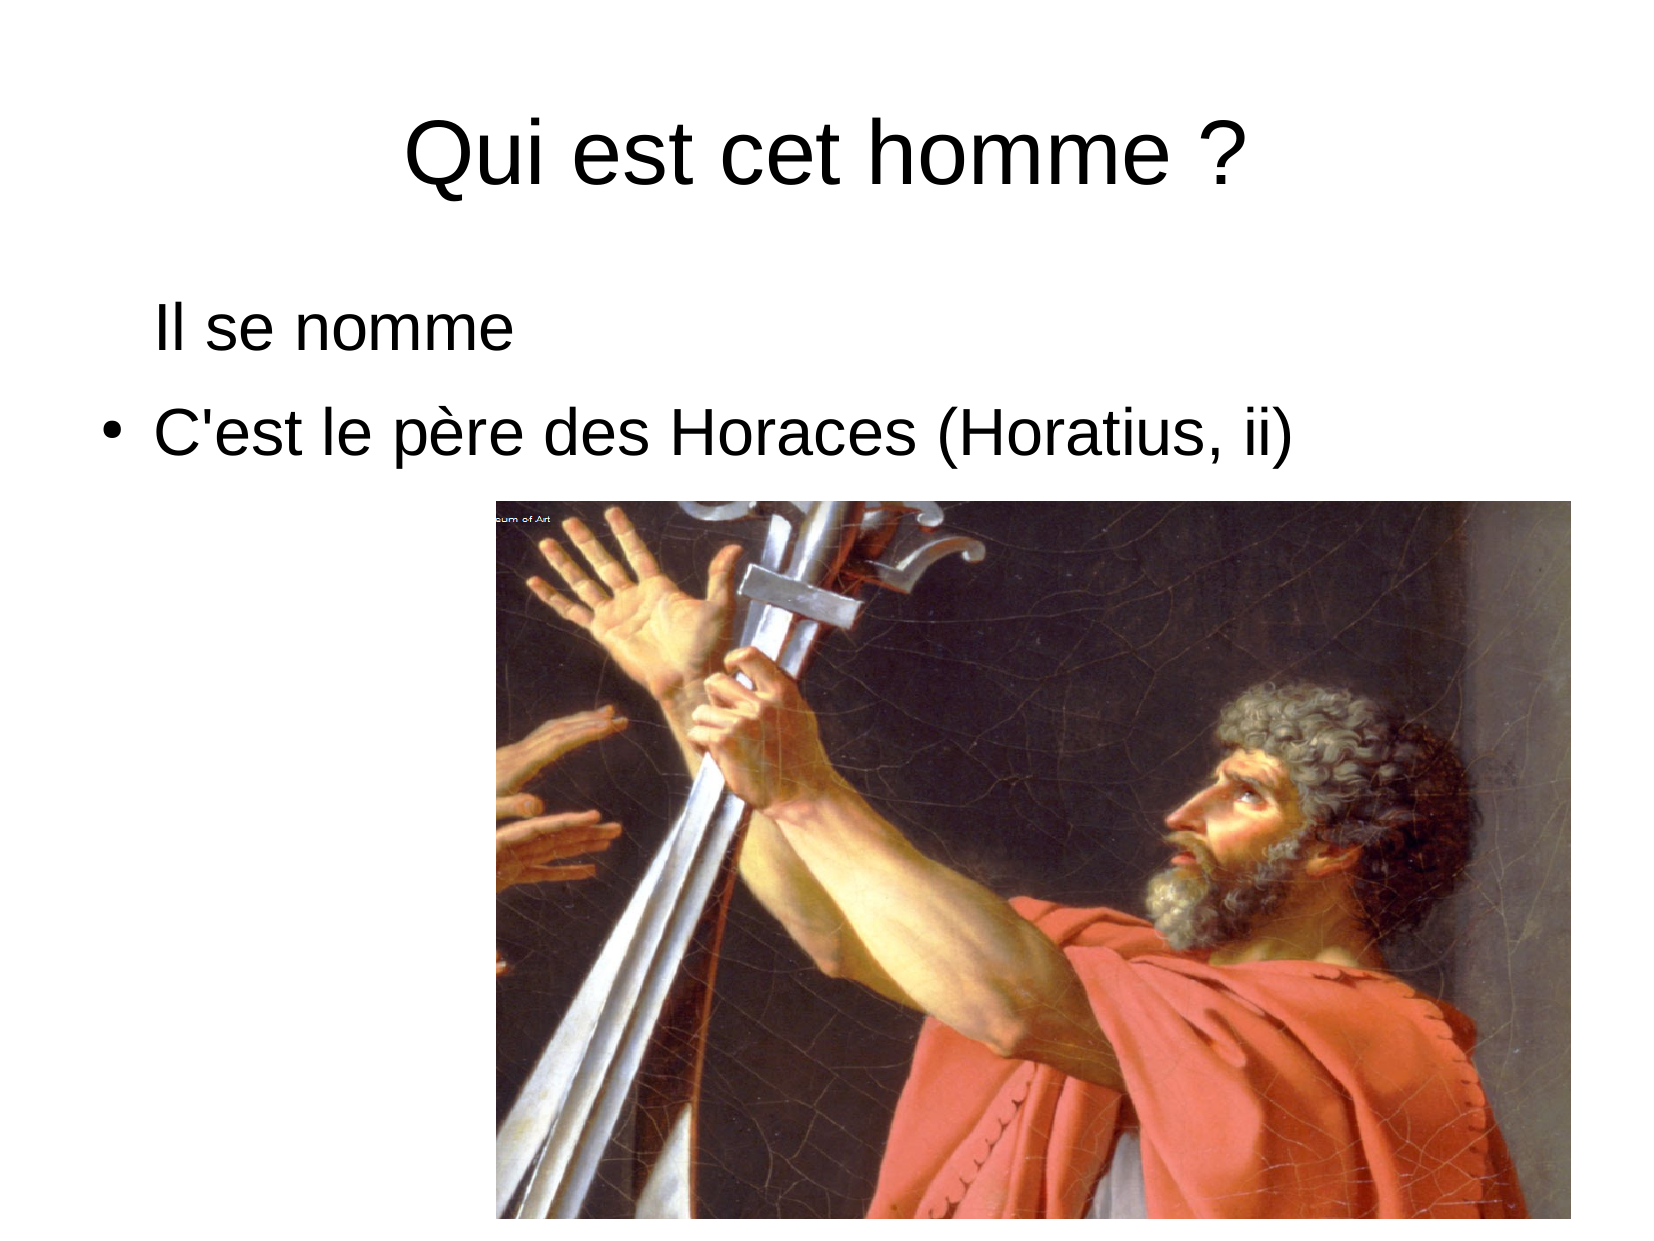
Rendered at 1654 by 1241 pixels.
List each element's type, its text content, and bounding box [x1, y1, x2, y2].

title Qui est cet homme ? [82, 49, 1571, 257]
list Il se nomme C'est le père des Horaces (Horatius, ii) [82, 290, 1571, 1109]
picture [496, 501, 1571, 1219]
